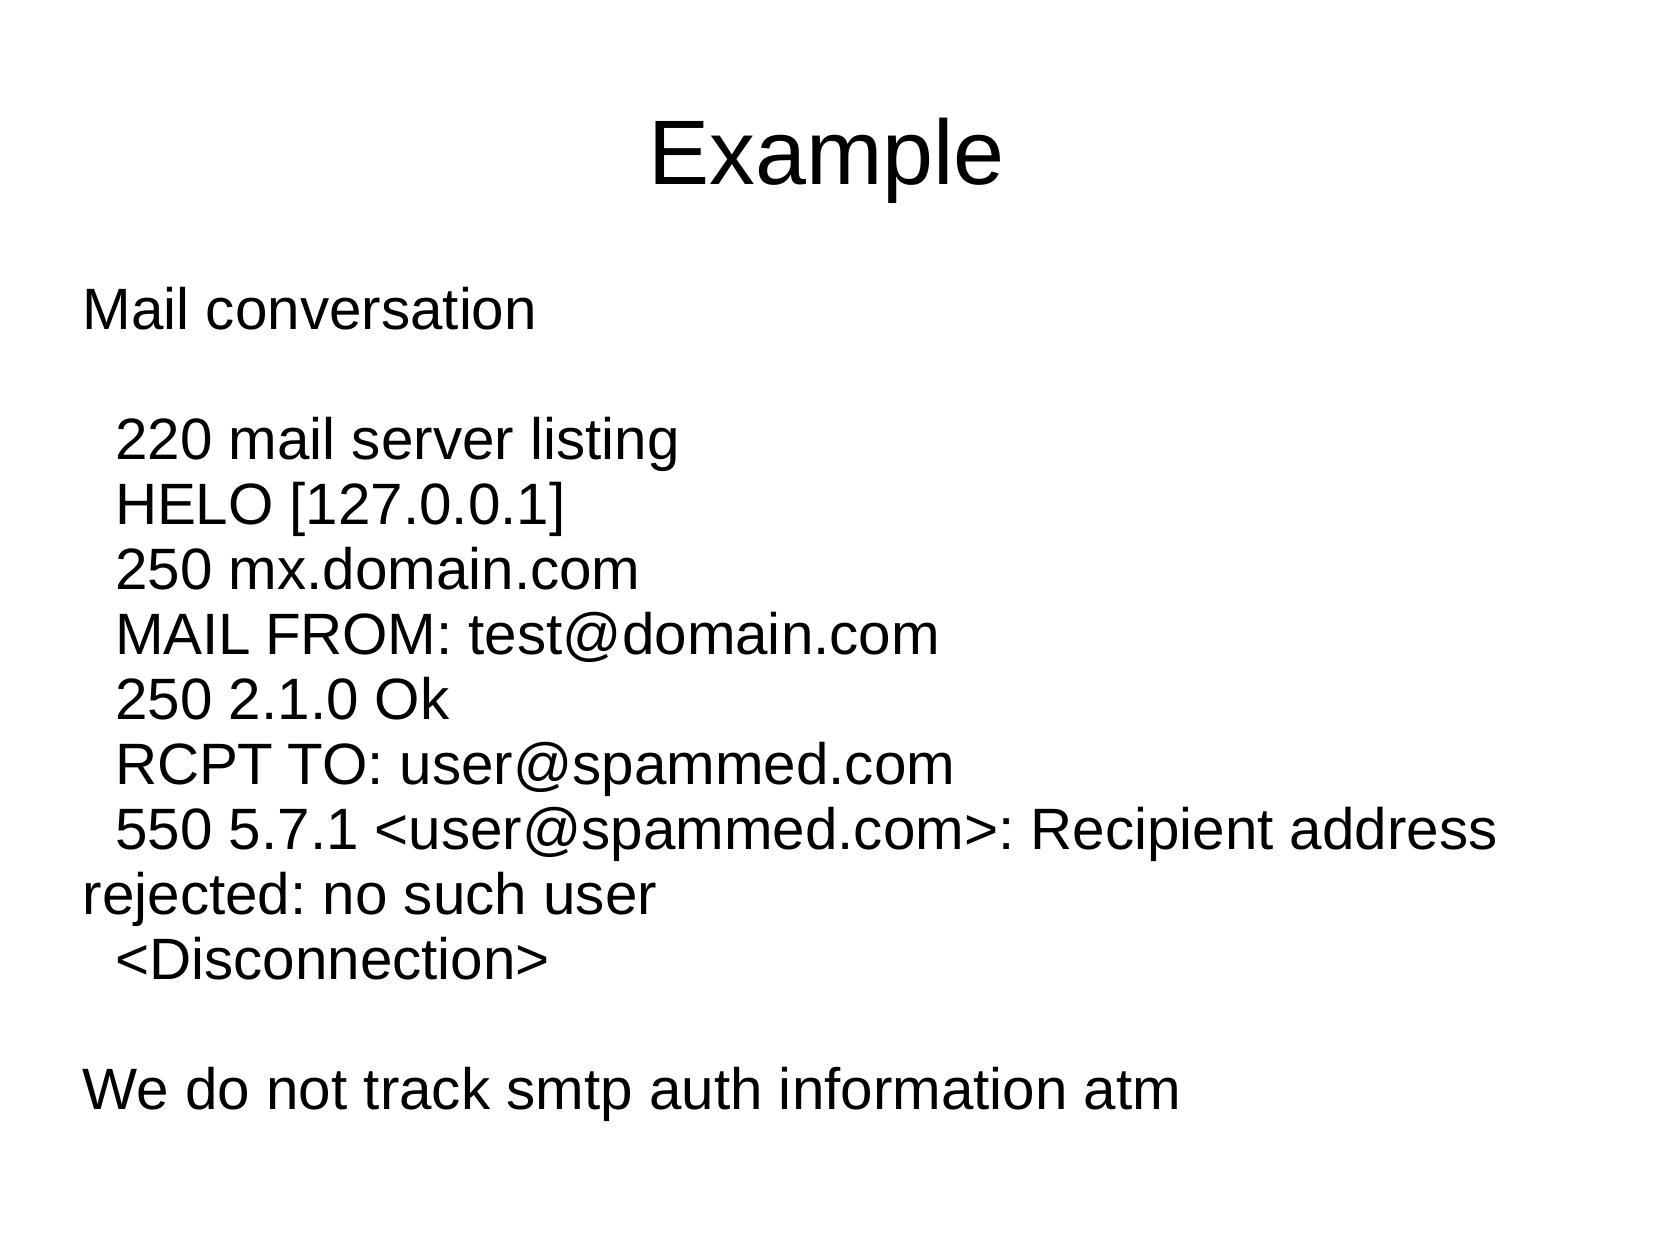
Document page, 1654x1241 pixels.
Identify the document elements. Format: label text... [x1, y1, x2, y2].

title Example [82, 56, 1571, 250]
subtitle Mail conversation 220 mail server listing HELO [127.0.0.1] 250 mx.domain.com MAIL FROM: test@domain.com 250 2.1.0 Ok RCPT TO: user@spammed.com 550 5.7.1 <user@spammed.com>: Recipient address rejected: no such user <Disconnection> We do not track smtp auth information atm [82, 276, 1571, 1122]
